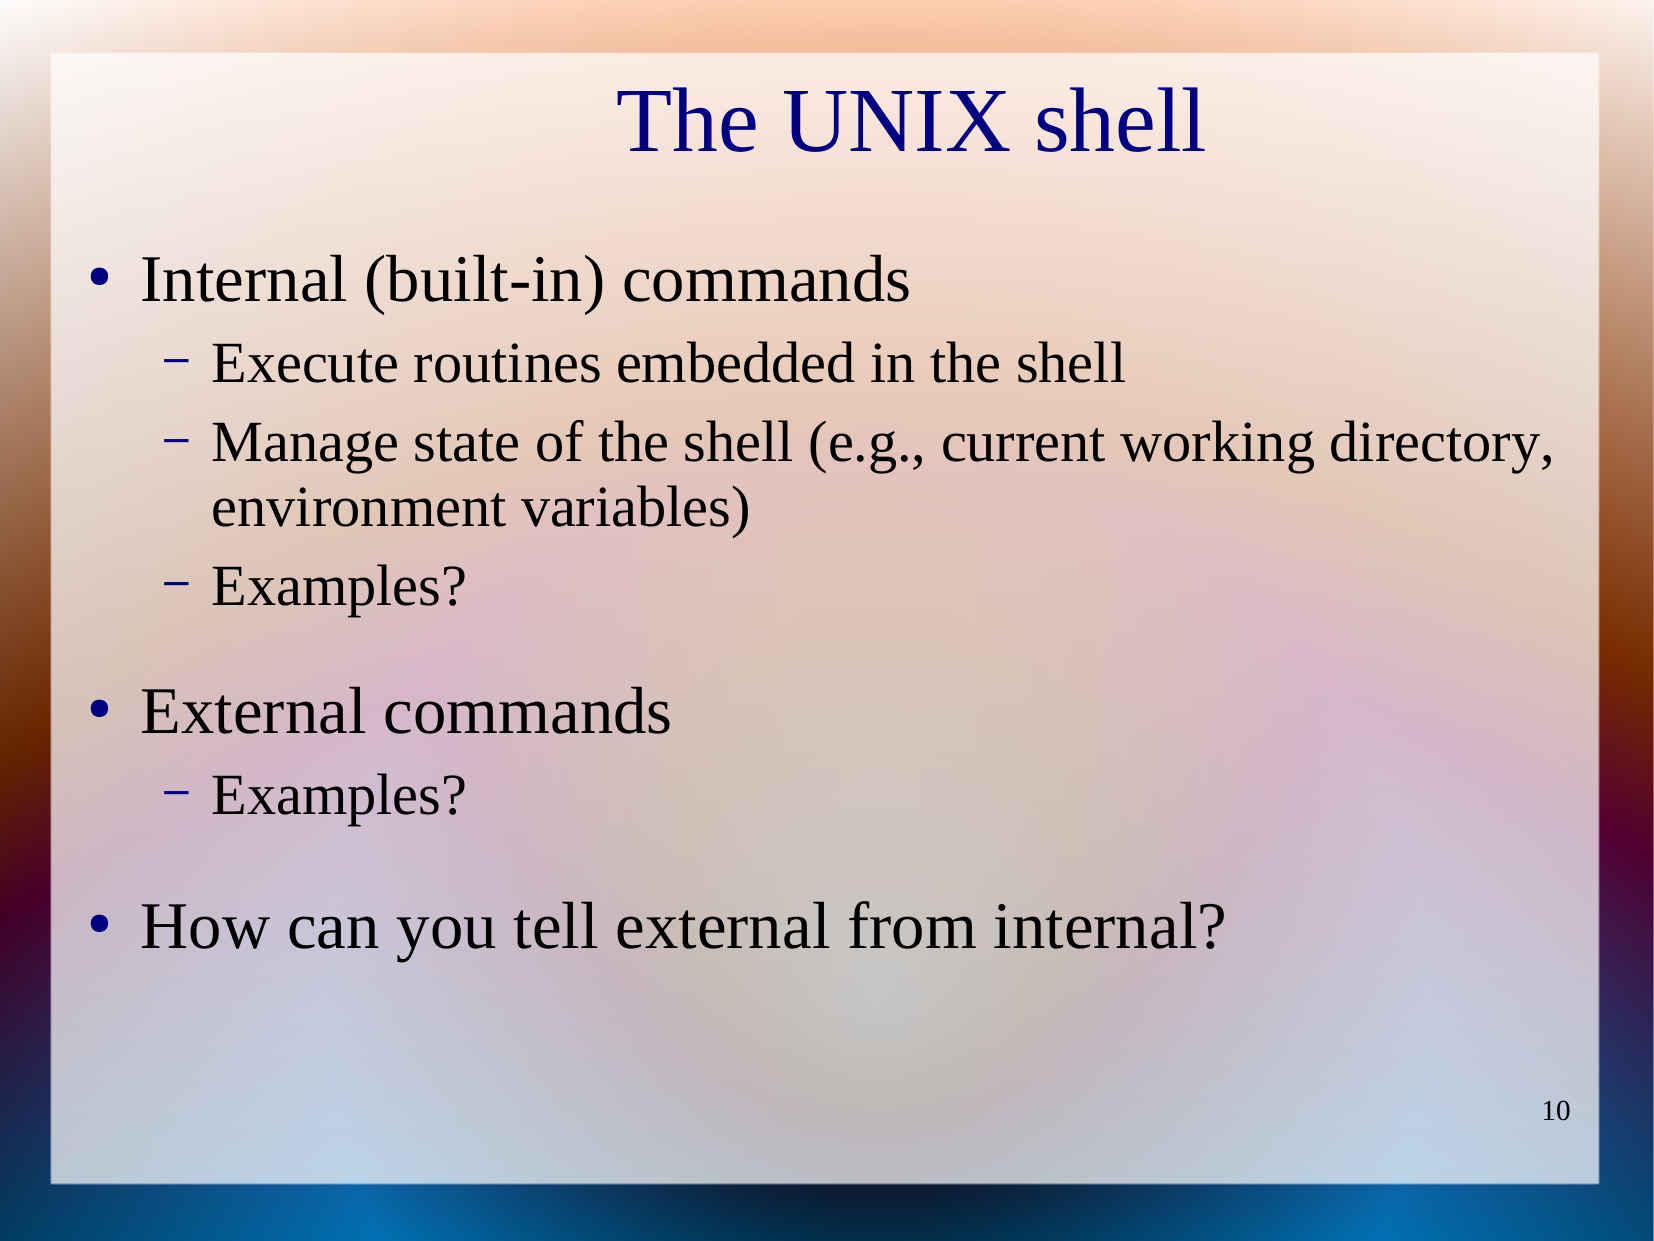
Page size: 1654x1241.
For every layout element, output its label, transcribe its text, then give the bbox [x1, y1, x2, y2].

title The UNIX shell [208, 38, 1618, 180]
list Internal (built-in) commands Execute routines embedded in the shell Manage state of the shell (e.g., current working directory, environment variables) Examples? External commands Examples? How can you tell external from internal? [55, 234, 1620, 1241]
picture [0, 0, 1654, 1241]
